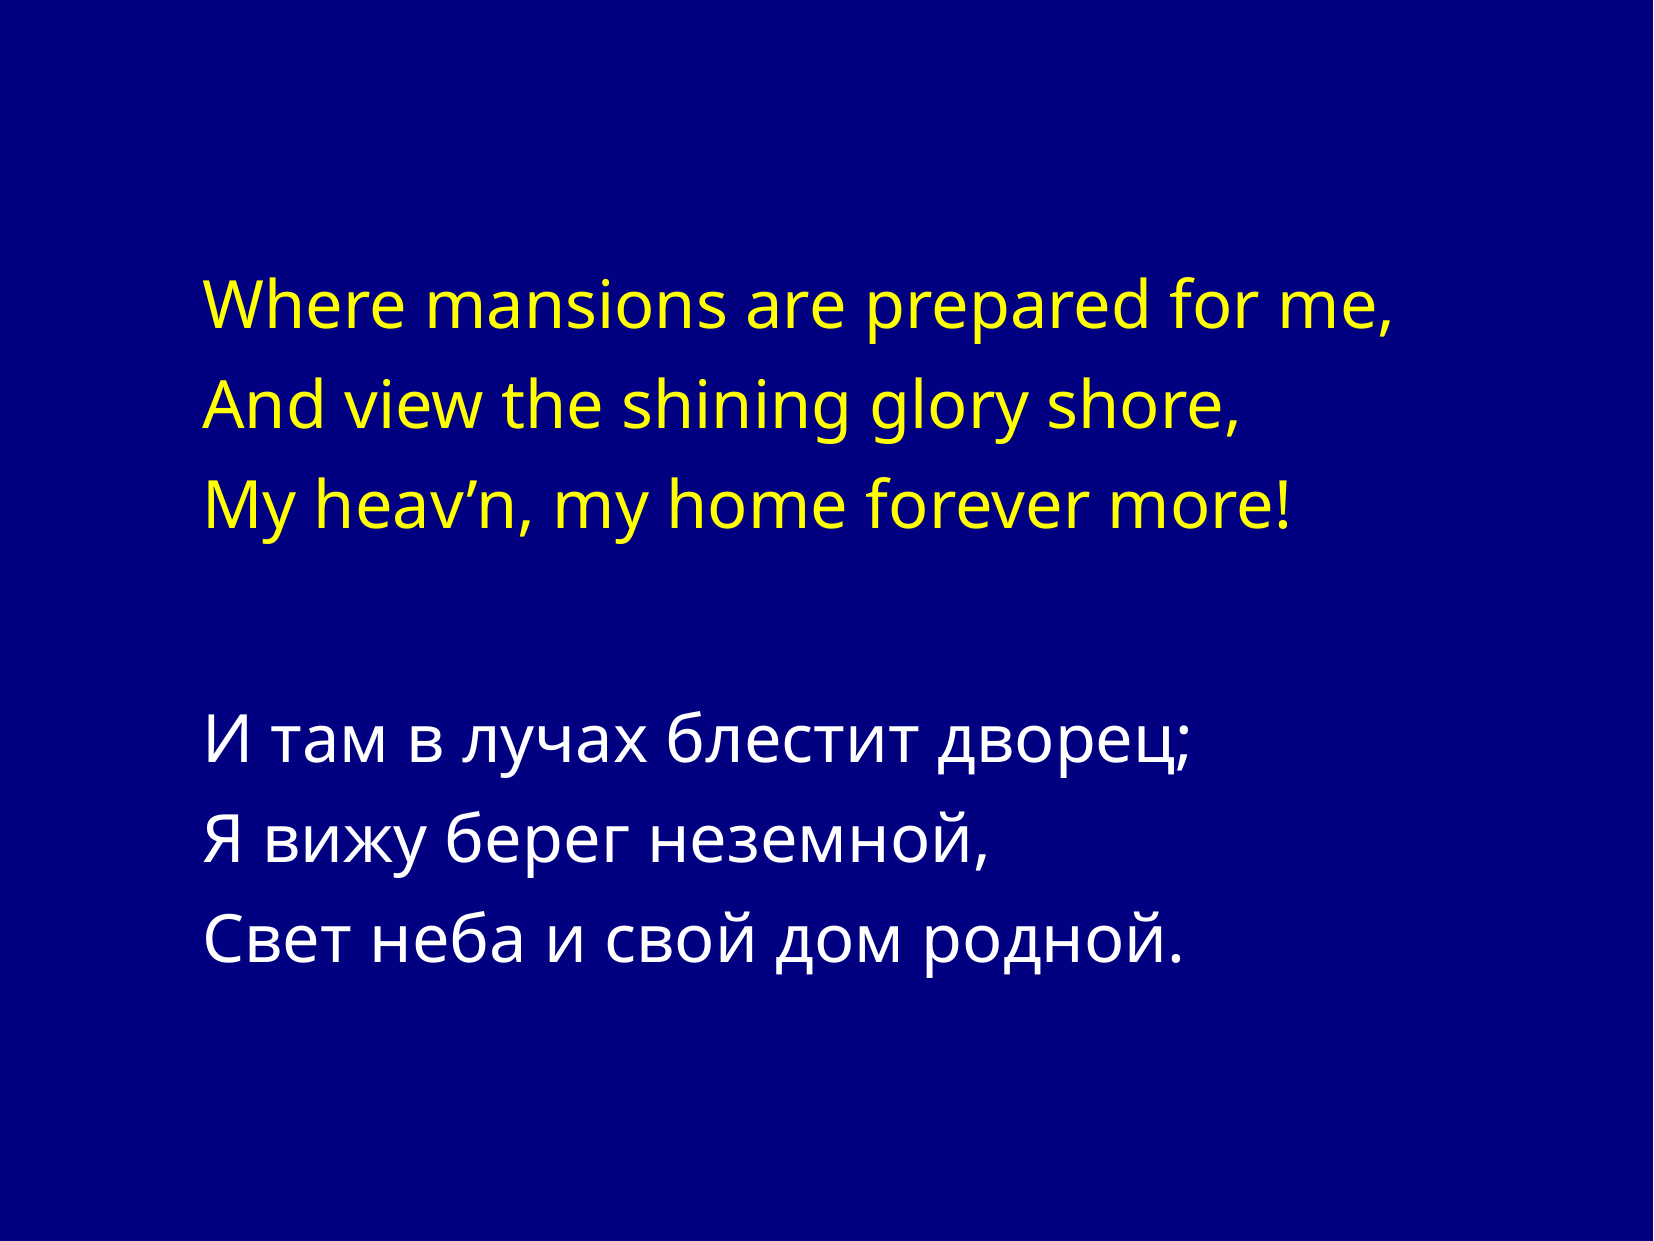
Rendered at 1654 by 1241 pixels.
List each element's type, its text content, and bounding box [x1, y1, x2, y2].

text_box Where mansions are prepared for me, And view the shining glory shore, My heav’n, my home forever more! [75, 150, 1576, 638]
text_box И там в лучах блестит дворец; Я вижу берег неземной, Свет неба и свой дом родной. [75, 675, 1576, 1163]
